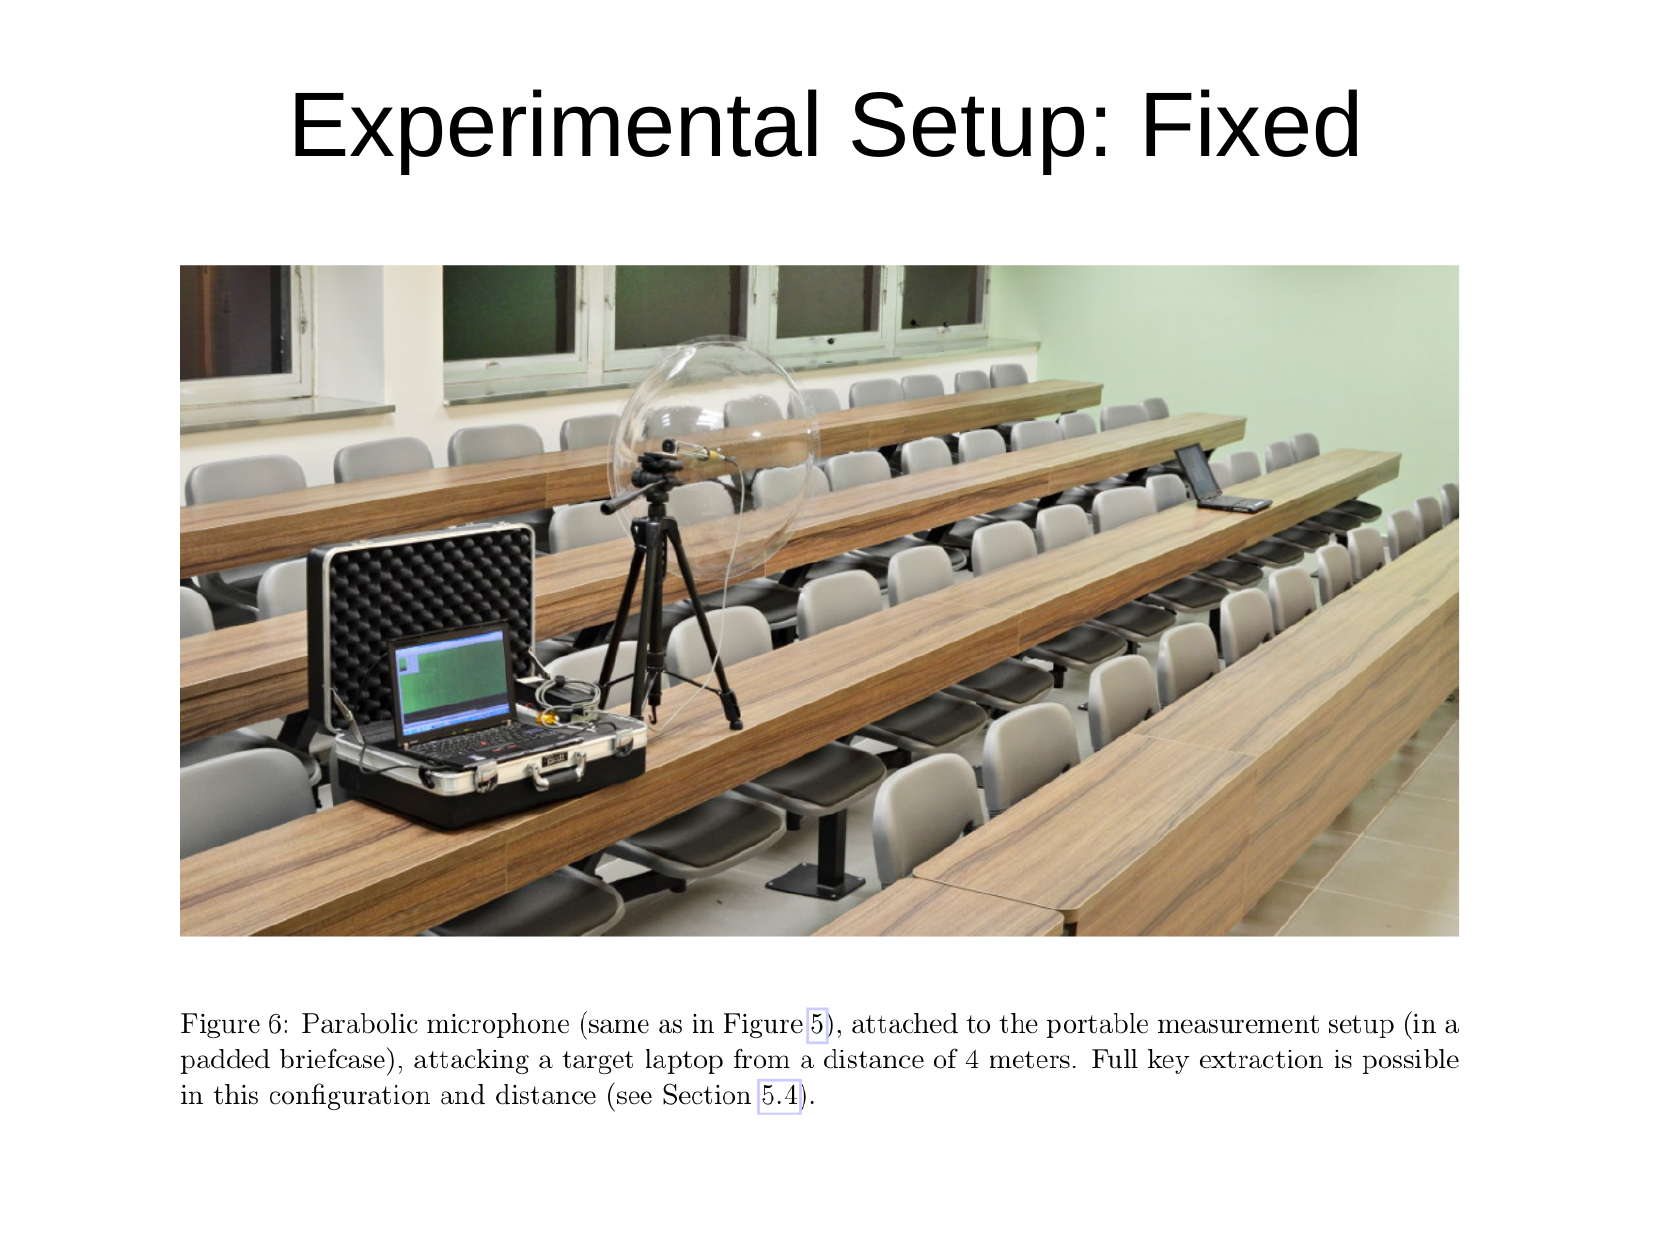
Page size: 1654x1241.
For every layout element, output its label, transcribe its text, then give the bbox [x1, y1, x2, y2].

picture [161, 247, 1492, 1130]
title Experimental Setup: Fixed [82, 49, 1571, 201]
